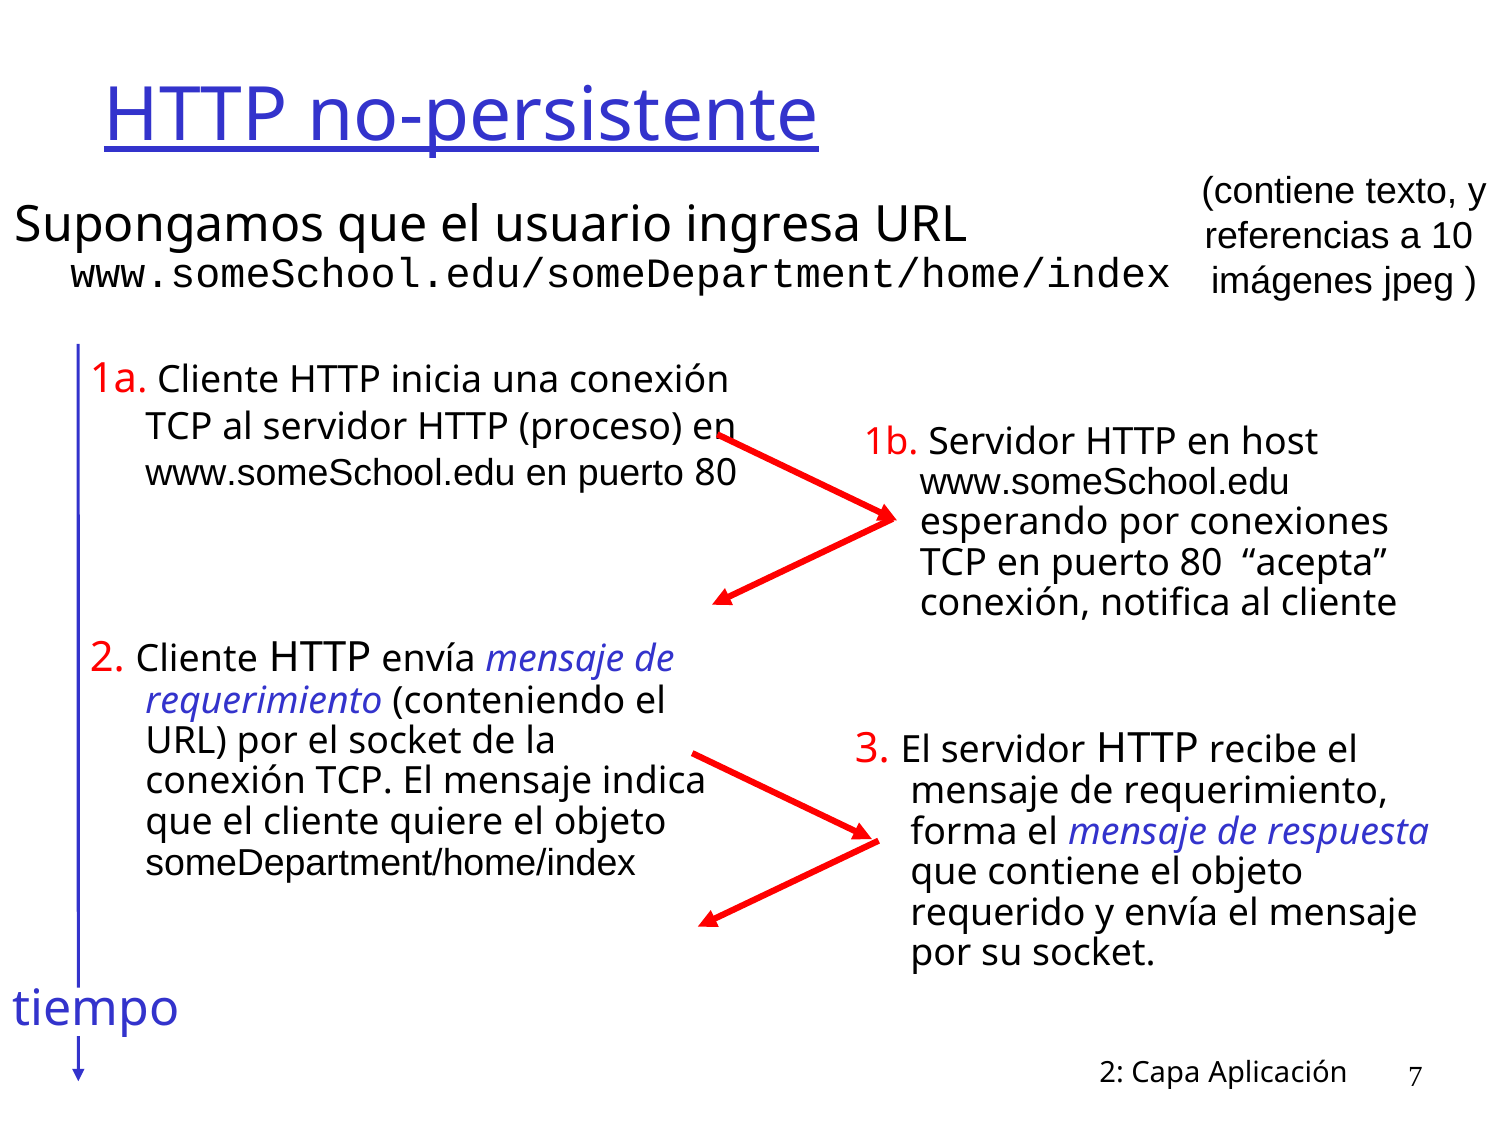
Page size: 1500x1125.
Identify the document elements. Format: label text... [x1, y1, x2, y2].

text_box 3. El servidor HTTP recibe el mensaje de requerimiento, forma el mensaje de respuesta que contiene el objeto requerido y envía el mensaje por su socket. [839, 718, 1488, 982]
title HTTP no-persistente [89, 42, 1365, 184]
text_box 1b. Servidor HTTP en host www.someSchool.edu esperando por conexiones TCP en puerto 80 “acepta” conexión, notifica al cliente [849, 414, 1475, 632]
text_box tiempo [0, 974, 195, 1045]
list Supongamos que el usuario ingresa URL www.someSchool.edu/someDepartment/home/index [0, 184, 1369, 327]
text_box 2. Cliente HTTP envía mensaje de requerimiento (conteniendo el URL) por el socket de la conexión TCP. El mensaje indica que el cliente quiere el objeto someDepartment/home/index [74, 628, 741, 891]
list 1a. Cliente HTTP inicia una conexión TCP al servidor HTTP (proceso) en www.someSchool.edu en puerto 80 [75, 343, 755, 657]
text_box (contiene texto, y referencias a 10 imágenes jpeg ) [1186, 158, 1500, 310]
